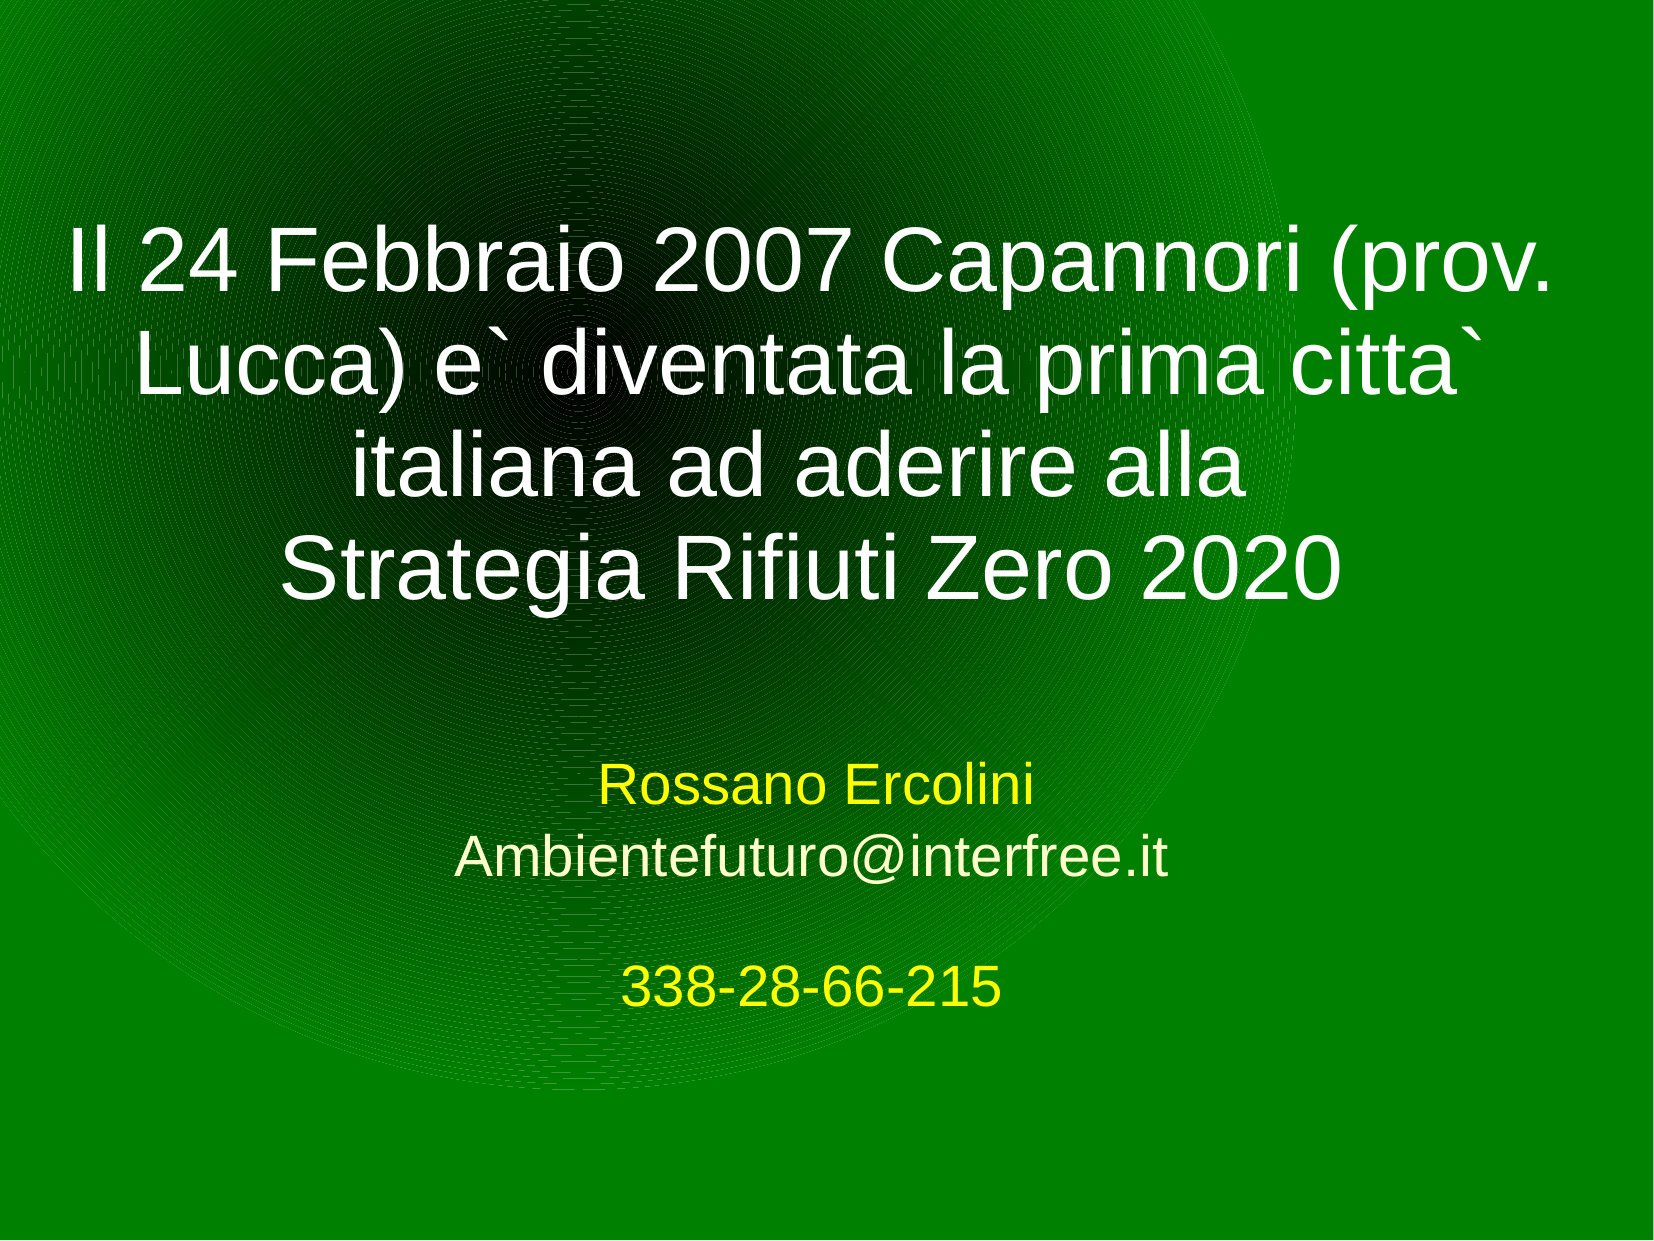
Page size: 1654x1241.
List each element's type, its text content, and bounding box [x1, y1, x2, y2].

text_box Il 24 Febbraio 2007 Capannori (prov. Lucca) e` diventata la prima citta` italiana ad aderire alla Strategia Rifiuti Zero 2020 Rossano Ercolini Ambientefuturo@interfree.it 338-28-66-215 [59, 177, 1565, 1051]
